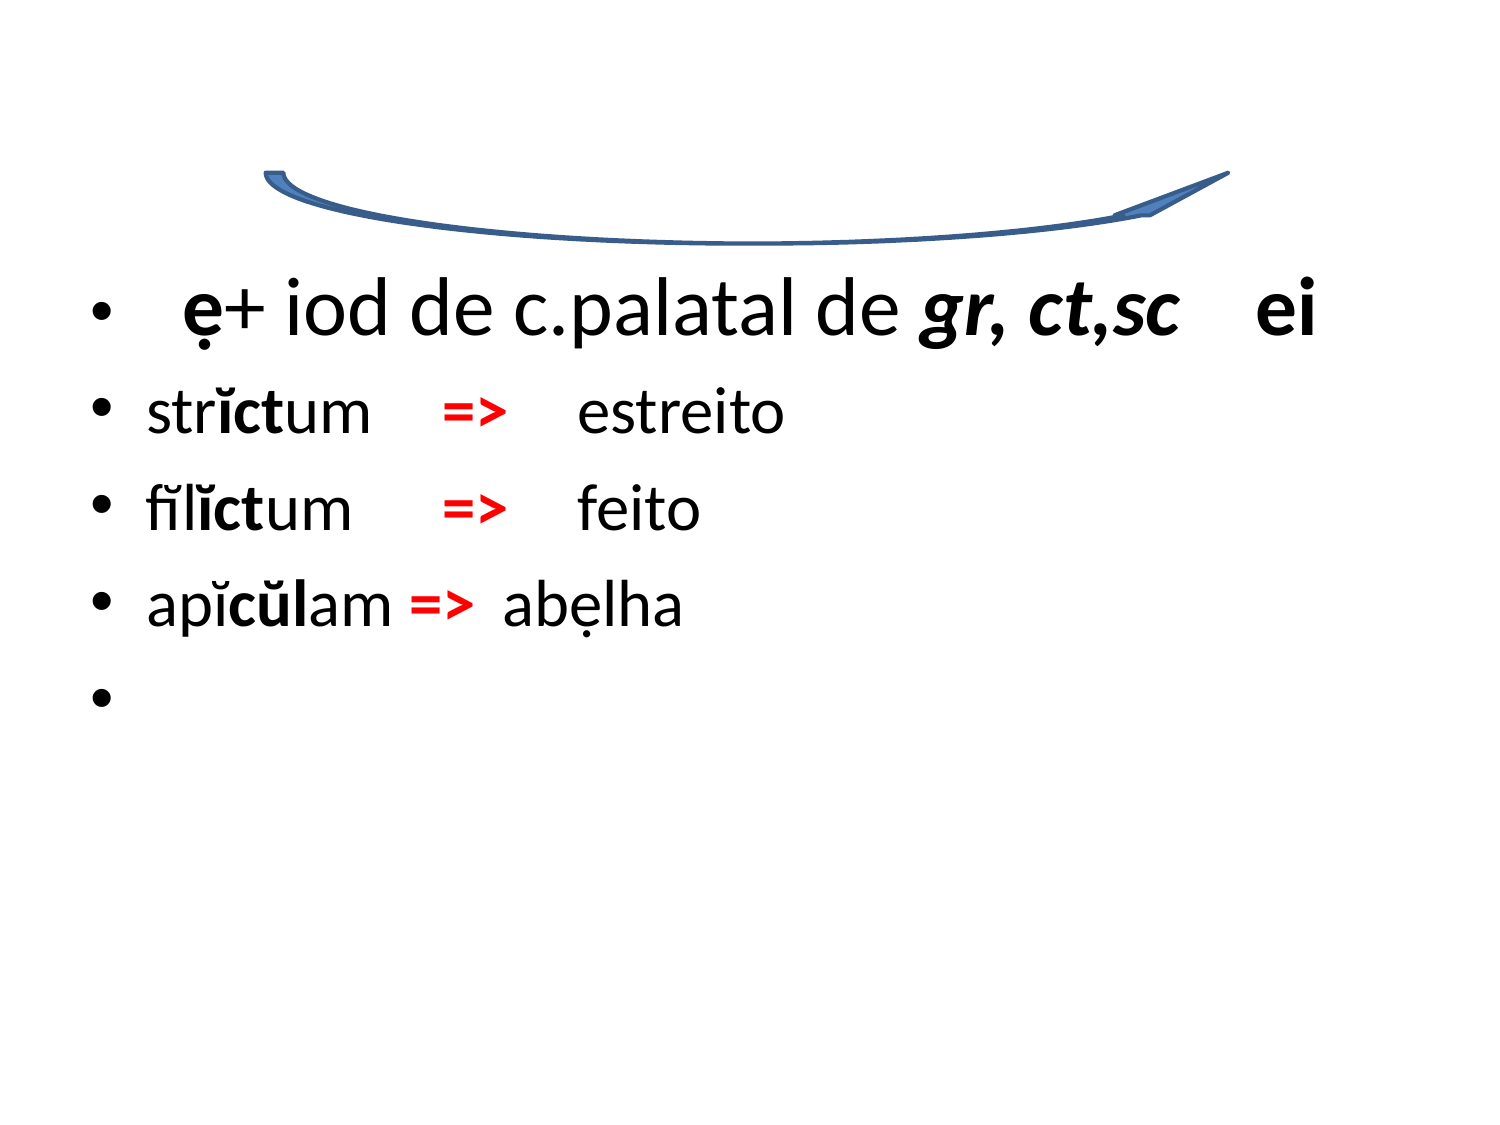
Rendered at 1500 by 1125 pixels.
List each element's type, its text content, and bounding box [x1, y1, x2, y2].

list strĭctum => estreito fĭlĭctum => feito apĭcŭlam => abẹlha [75, 262, 1426, 1005]
title ẹ+ iod de c.palatal de gr, ct,sc ei [75, 45, 1426, 233]
text_box [265, 172, 1229, 244]
